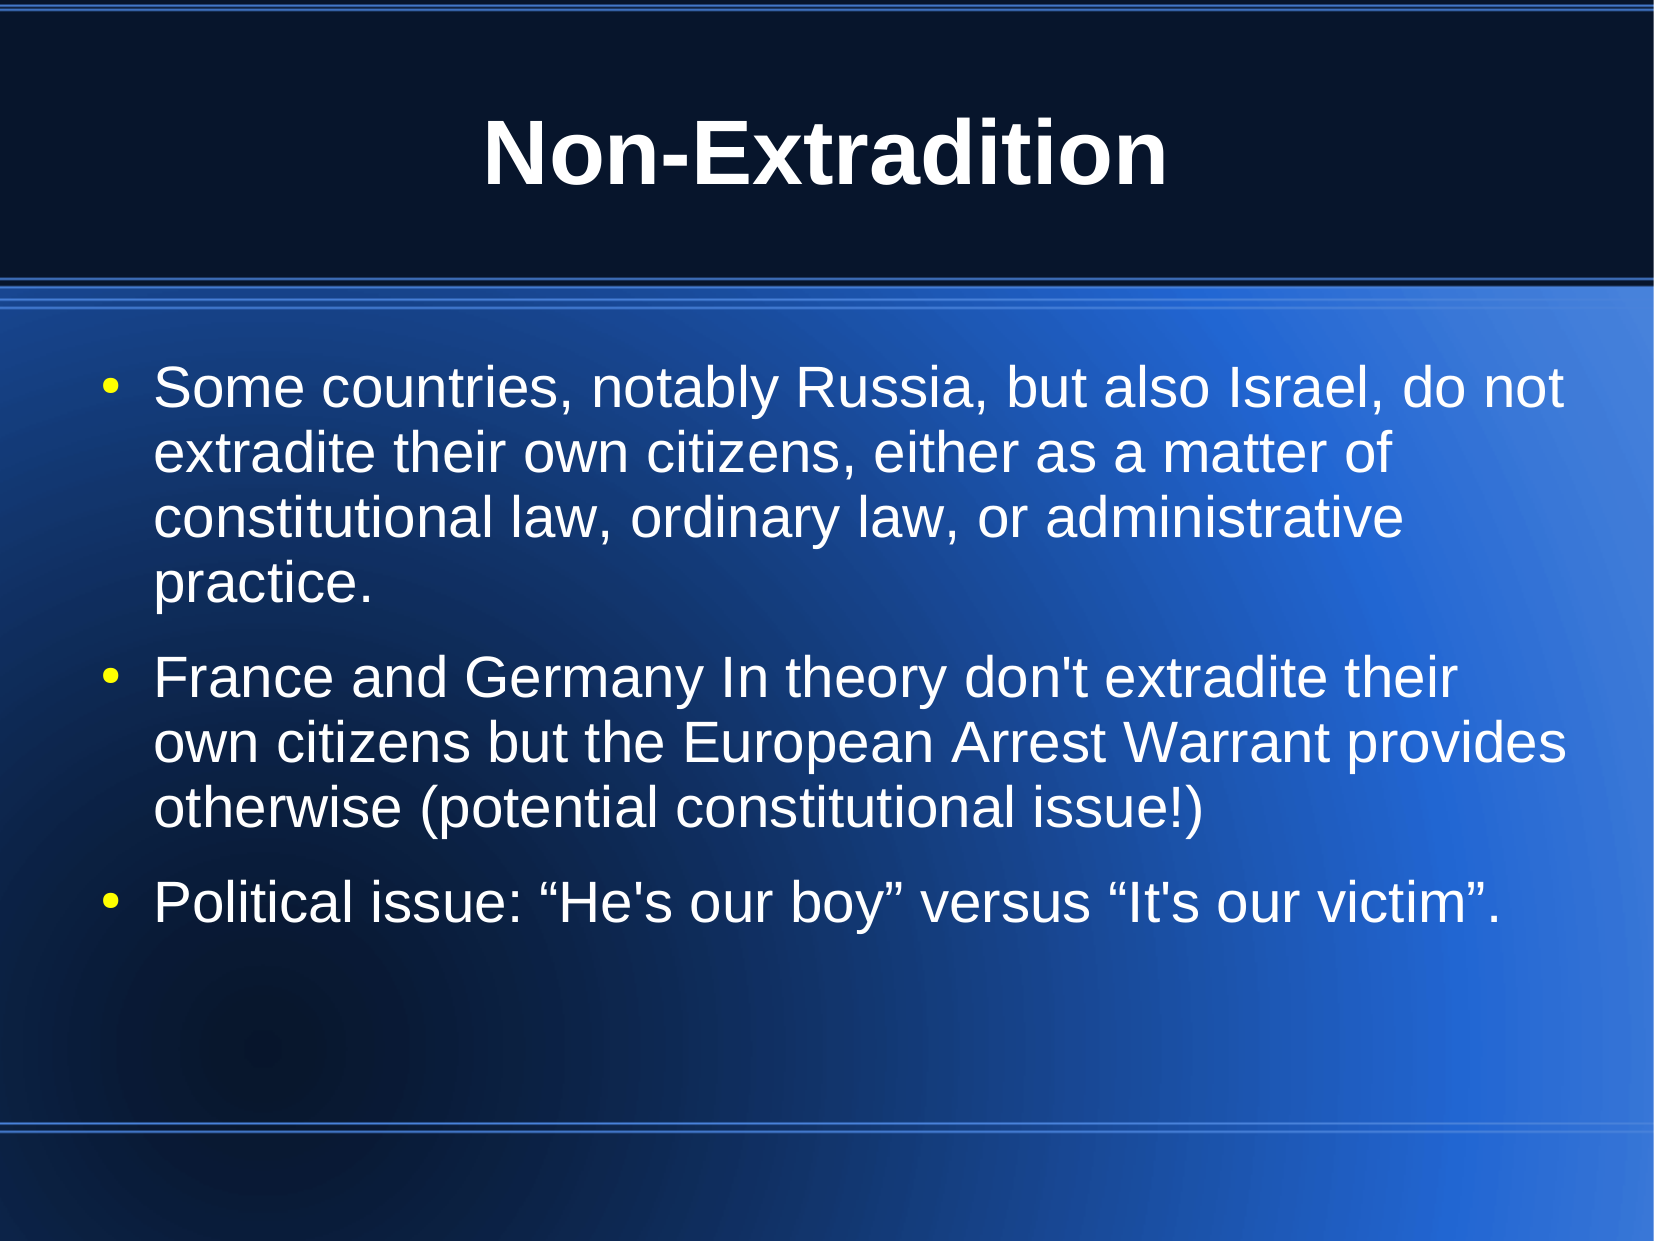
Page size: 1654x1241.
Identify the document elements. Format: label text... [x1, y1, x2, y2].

list Some countries, notably Russia, but also Israel, do not extradite their own citizens, either as a matter of constitutional law, ordinary law, or administrative practice. France and Germany In theory don't extradite their own citizens but the European Arrest Warrant provides otherwise (potential constitutional issue!) Political issue: “He's our boy” versus “It's our victim”. [82, 355, 1571, 1058]
picture [0, 0, 1654, 1241]
title Non-Extradition [82, 49, 1571, 257]
